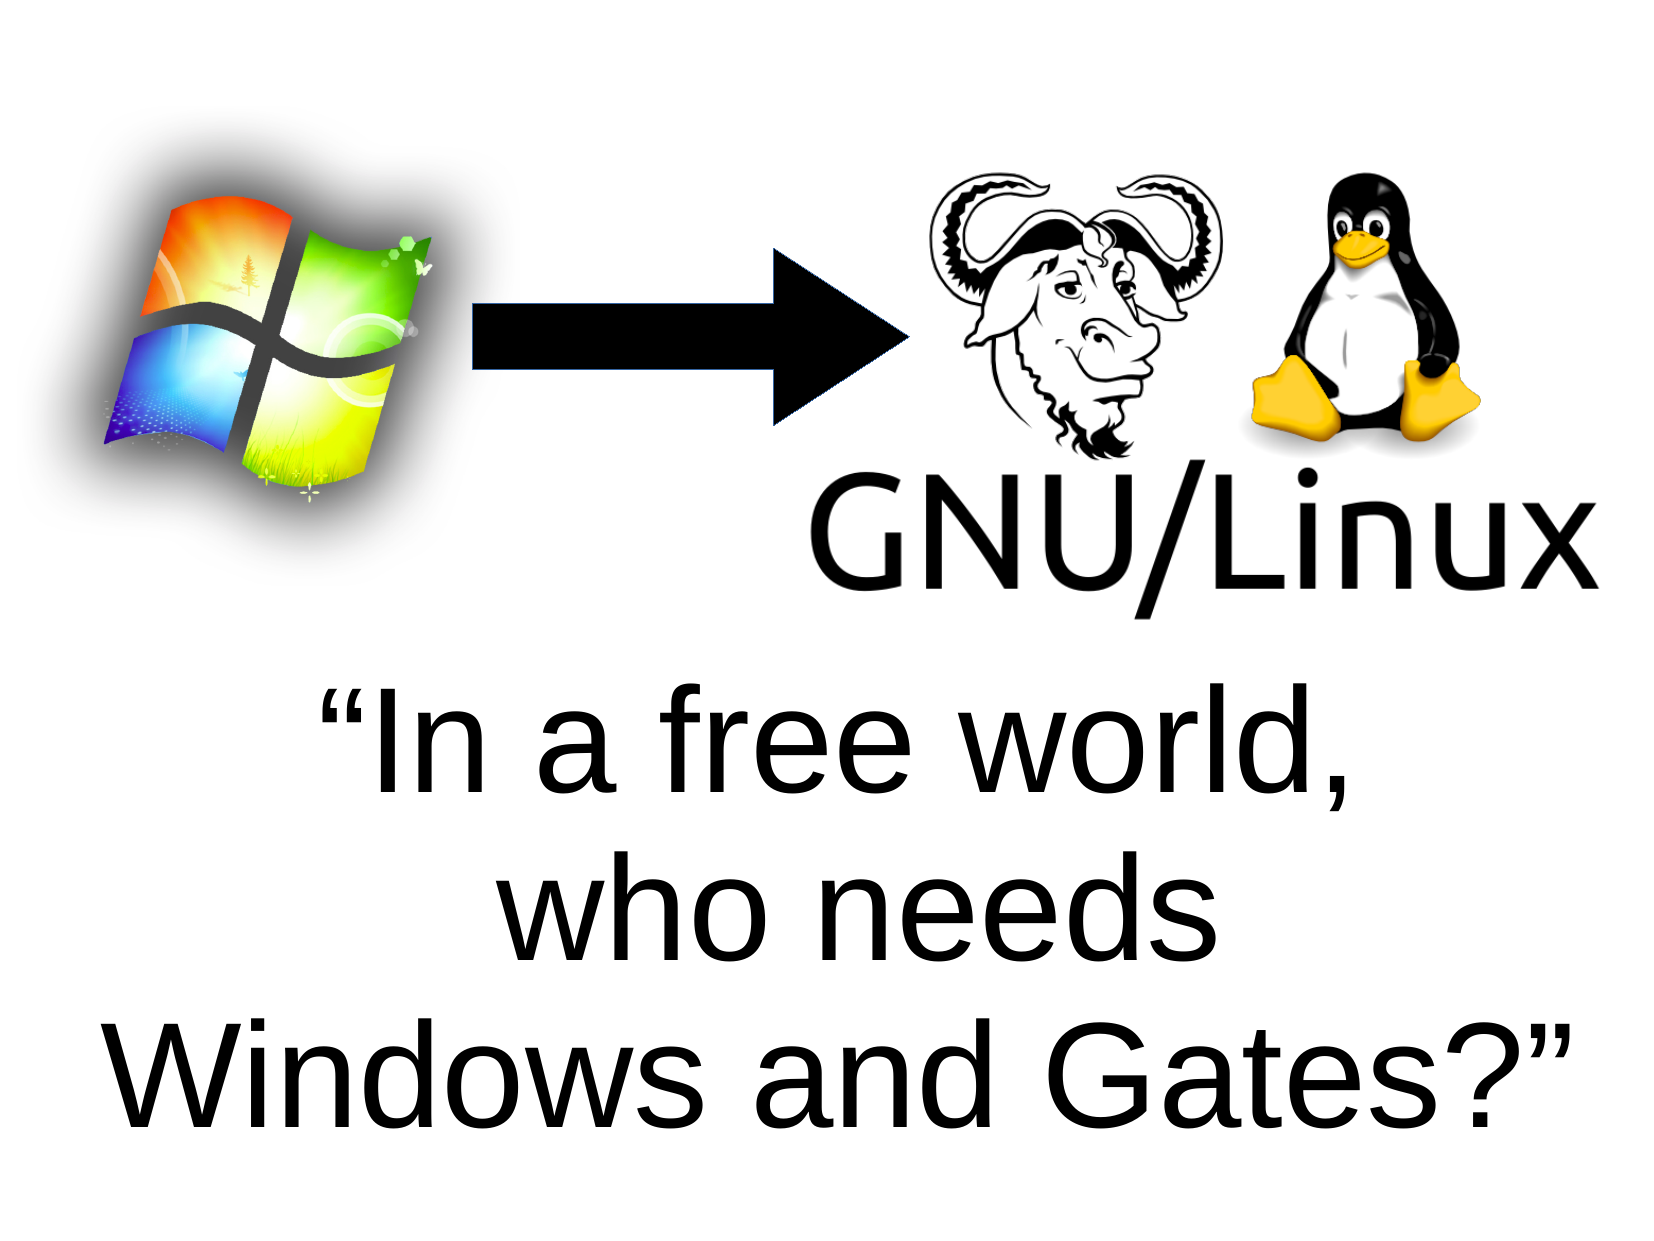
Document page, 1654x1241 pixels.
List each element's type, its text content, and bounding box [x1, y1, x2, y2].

text_box [472, 248, 803, 426]
text_box “In a free world, who needs Windows and Gates?” [76, 649, 1601, 1241]
picture [803, 165, 1607, 627]
picture [17, 106, 520, 587]
